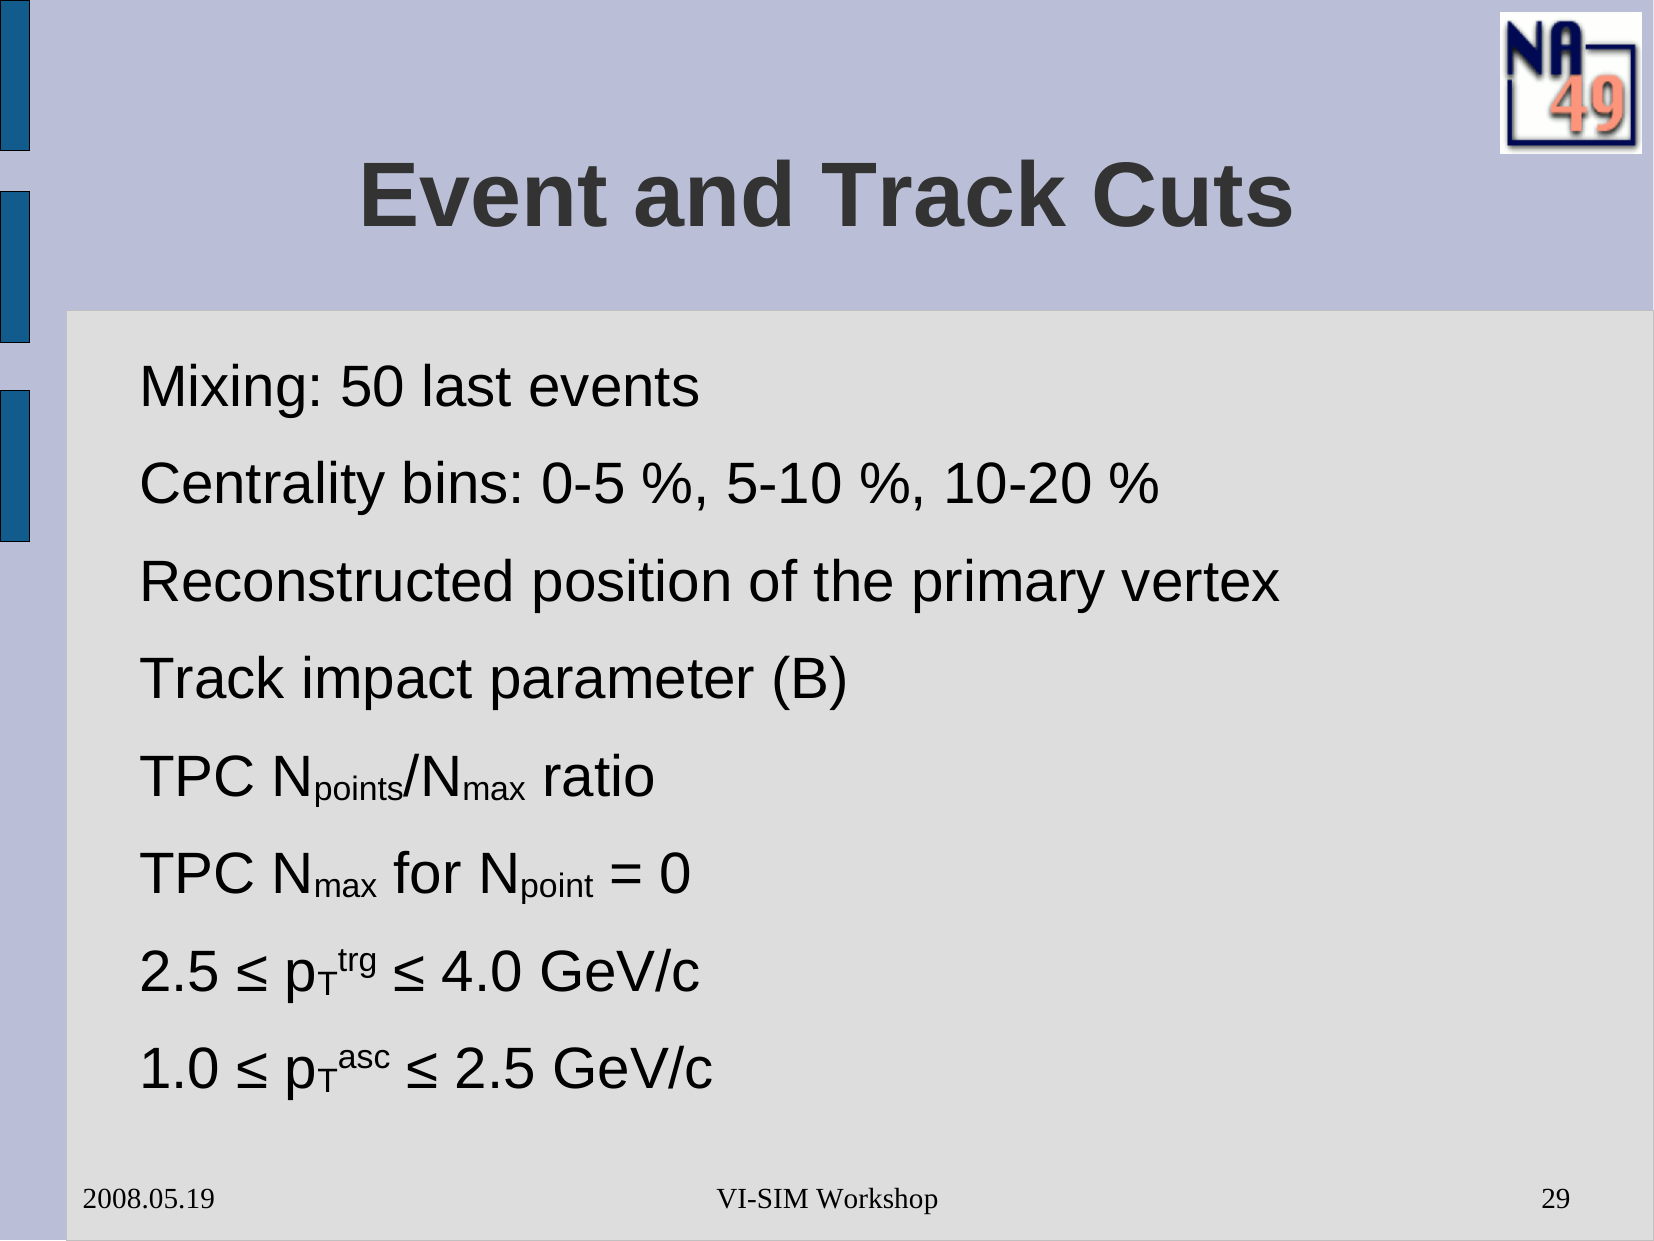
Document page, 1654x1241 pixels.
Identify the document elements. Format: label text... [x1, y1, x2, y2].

picture [1500, 12, 1642, 154]
title Event and Track Cuts [121, 91, 1534, 299]
list Mixing: 50 last events Centrality bins: 0-5 %, 5-10 %, 10-20 % Reconstructed position of the primary vertex Track impact parameter (B) TPC Npoints/Nmax ratio TPC Nmax for Npoint = 0 2.5 ≤ pTtrg ≤ 4.0 GeV/c 1.0 ≤ pTasc ≤ 2.5 GeV/c [121, 321, 1534, 1191]
